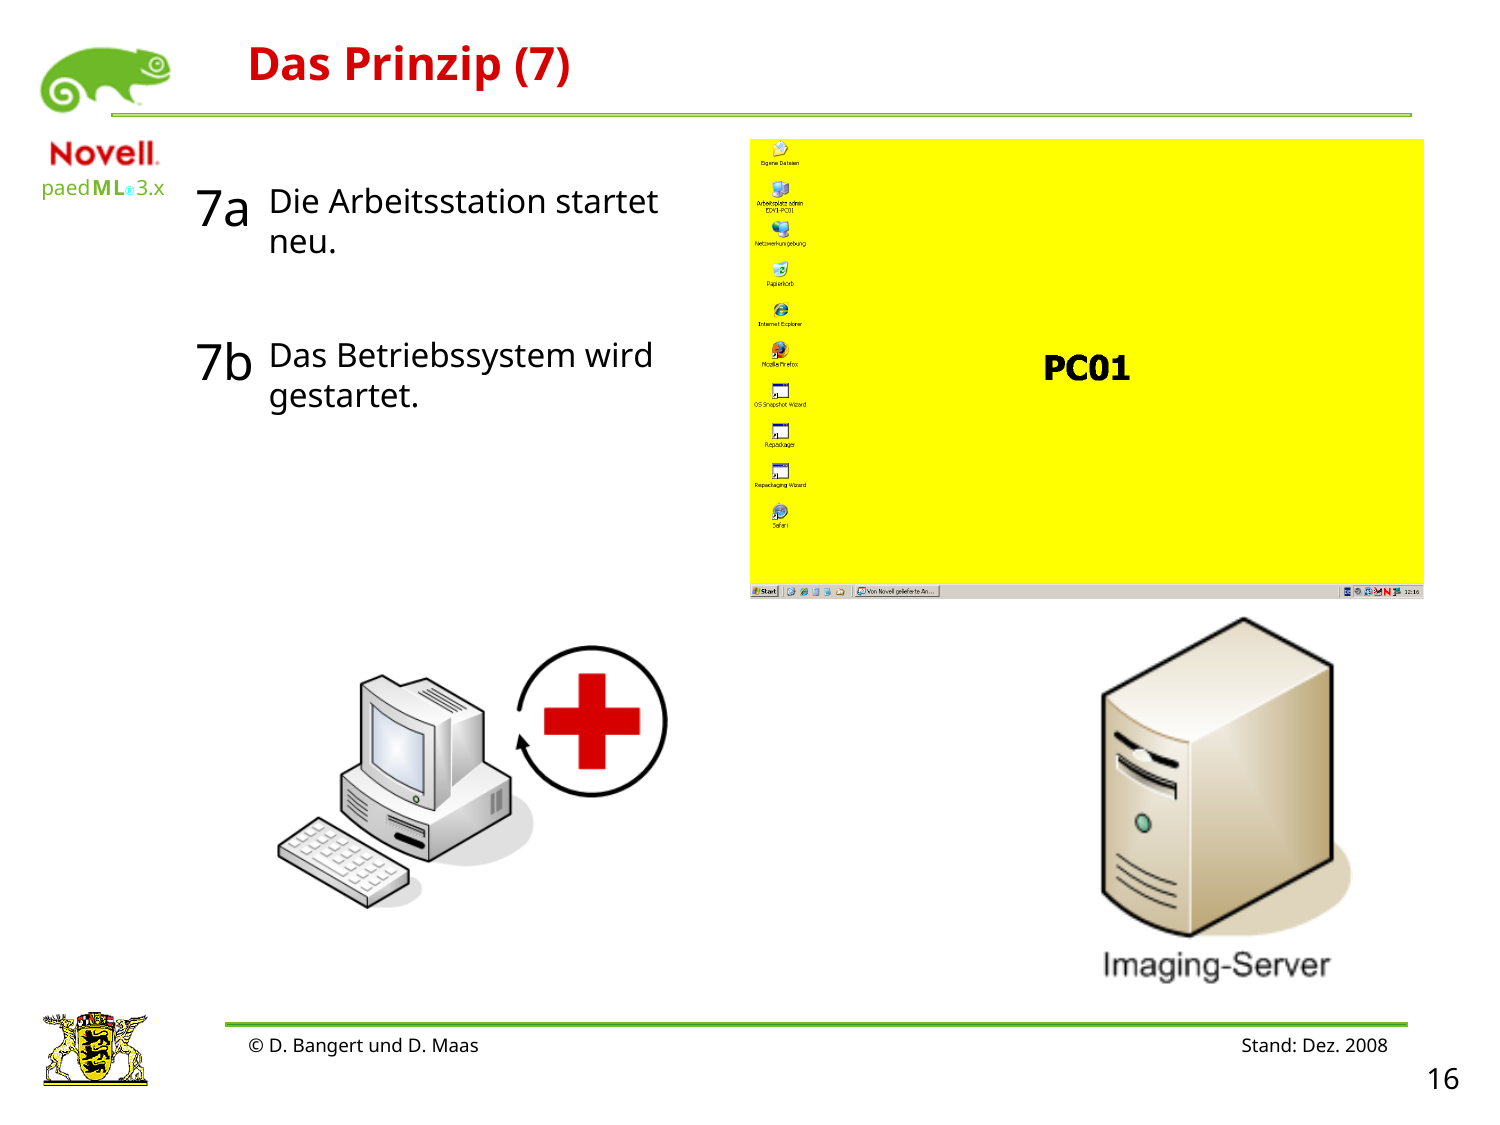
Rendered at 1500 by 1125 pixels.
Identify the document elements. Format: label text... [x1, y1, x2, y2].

text_box Die Arbeitsstation startet neu. [253, 172, 715, 268]
text_box 7a [180, 169, 280, 245]
picture [41, 1011, 148, 1088]
text_box Das Betriebssystem wird gestartet. [253, 326, 715, 422]
text_box 7b [180, 322, 280, 399]
picture [26, 30, 184, 188]
title Das Prinzip (7)‏ [232, 12, 1388, 113]
picture [750, 139, 1424, 599]
picture [277, 645, 668, 909]
picture [1100, 616, 1353, 988]
